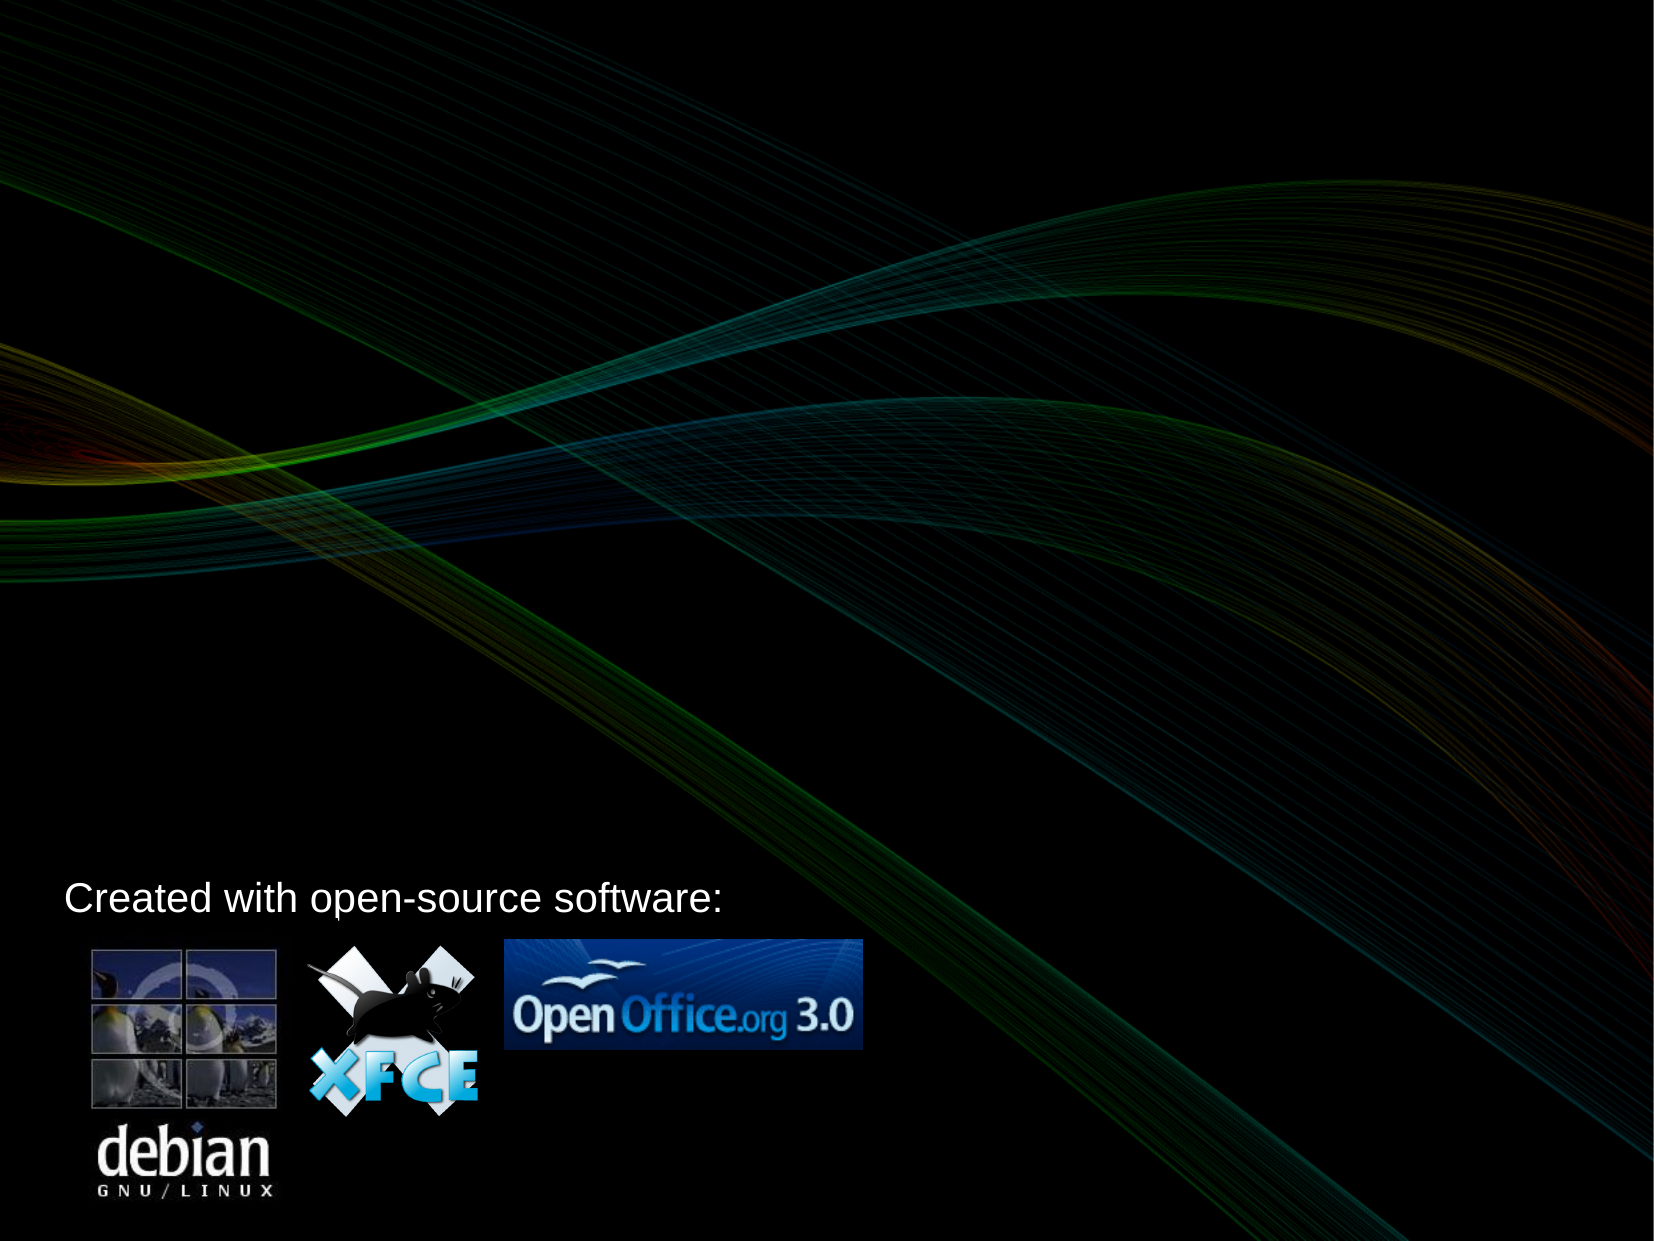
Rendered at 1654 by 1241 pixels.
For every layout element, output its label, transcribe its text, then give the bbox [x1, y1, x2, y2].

picture [0, 0, 1654, 1241]
title Created with open-source software: [37, 862, 751, 980]
